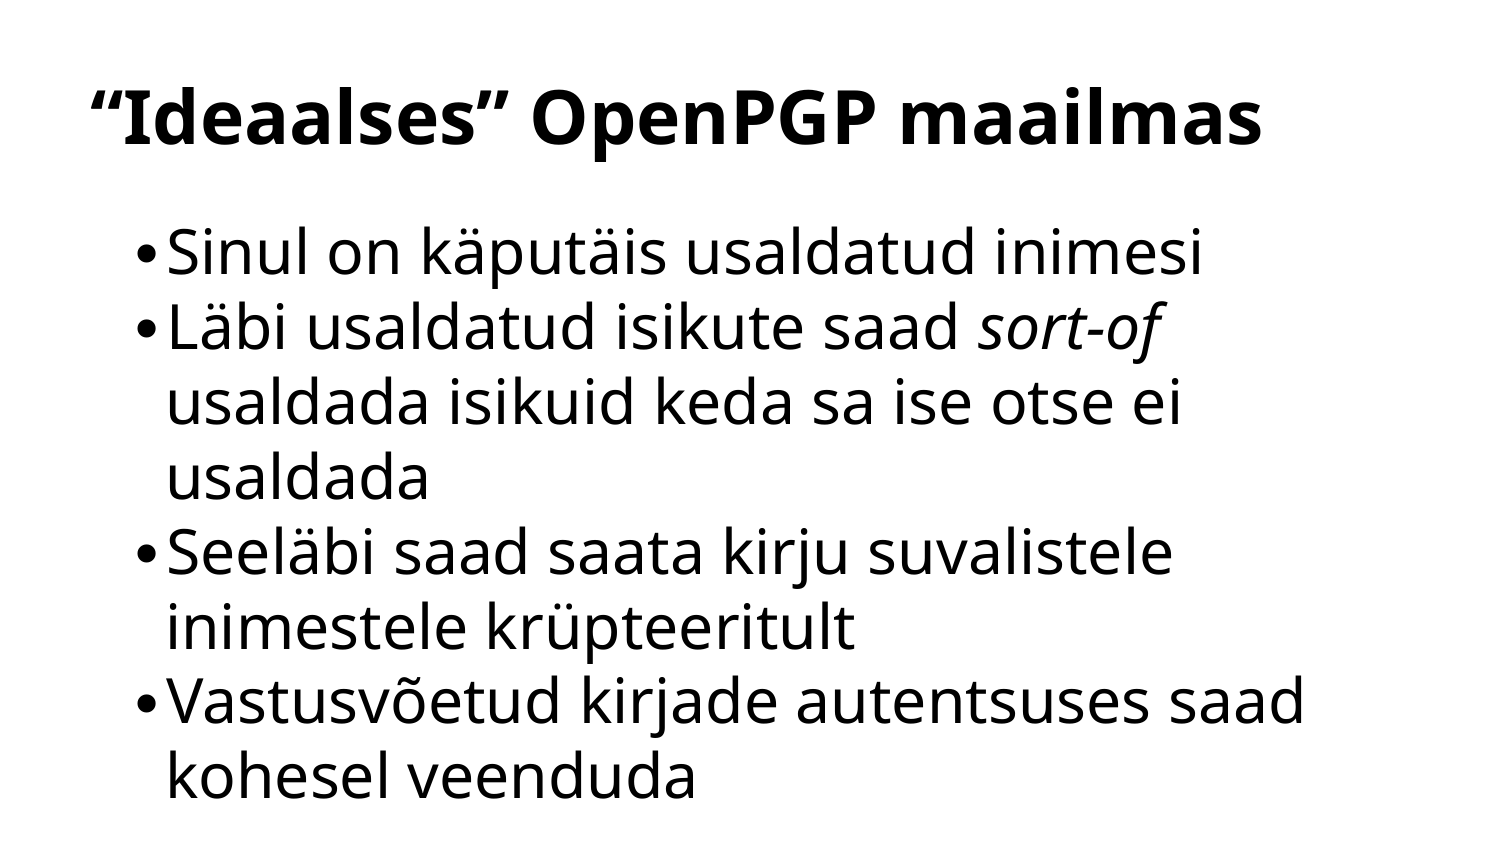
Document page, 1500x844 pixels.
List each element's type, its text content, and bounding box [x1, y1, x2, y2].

list Sinul on käputäis usaldatud inimesi Läbi usaldatud isikute saad sort-of usaldada isikuid keda sa ise otse ei usaldada Seeläbi saad saata kirju suvalistele inimestele krüpteeritult Vastusvõetud kirjade autentsuses saad kohesel veenduda [75, 196, 1425, 808]
title “Ideaalses” OpenPGP maailmas [75, 33, 1425, 175]
